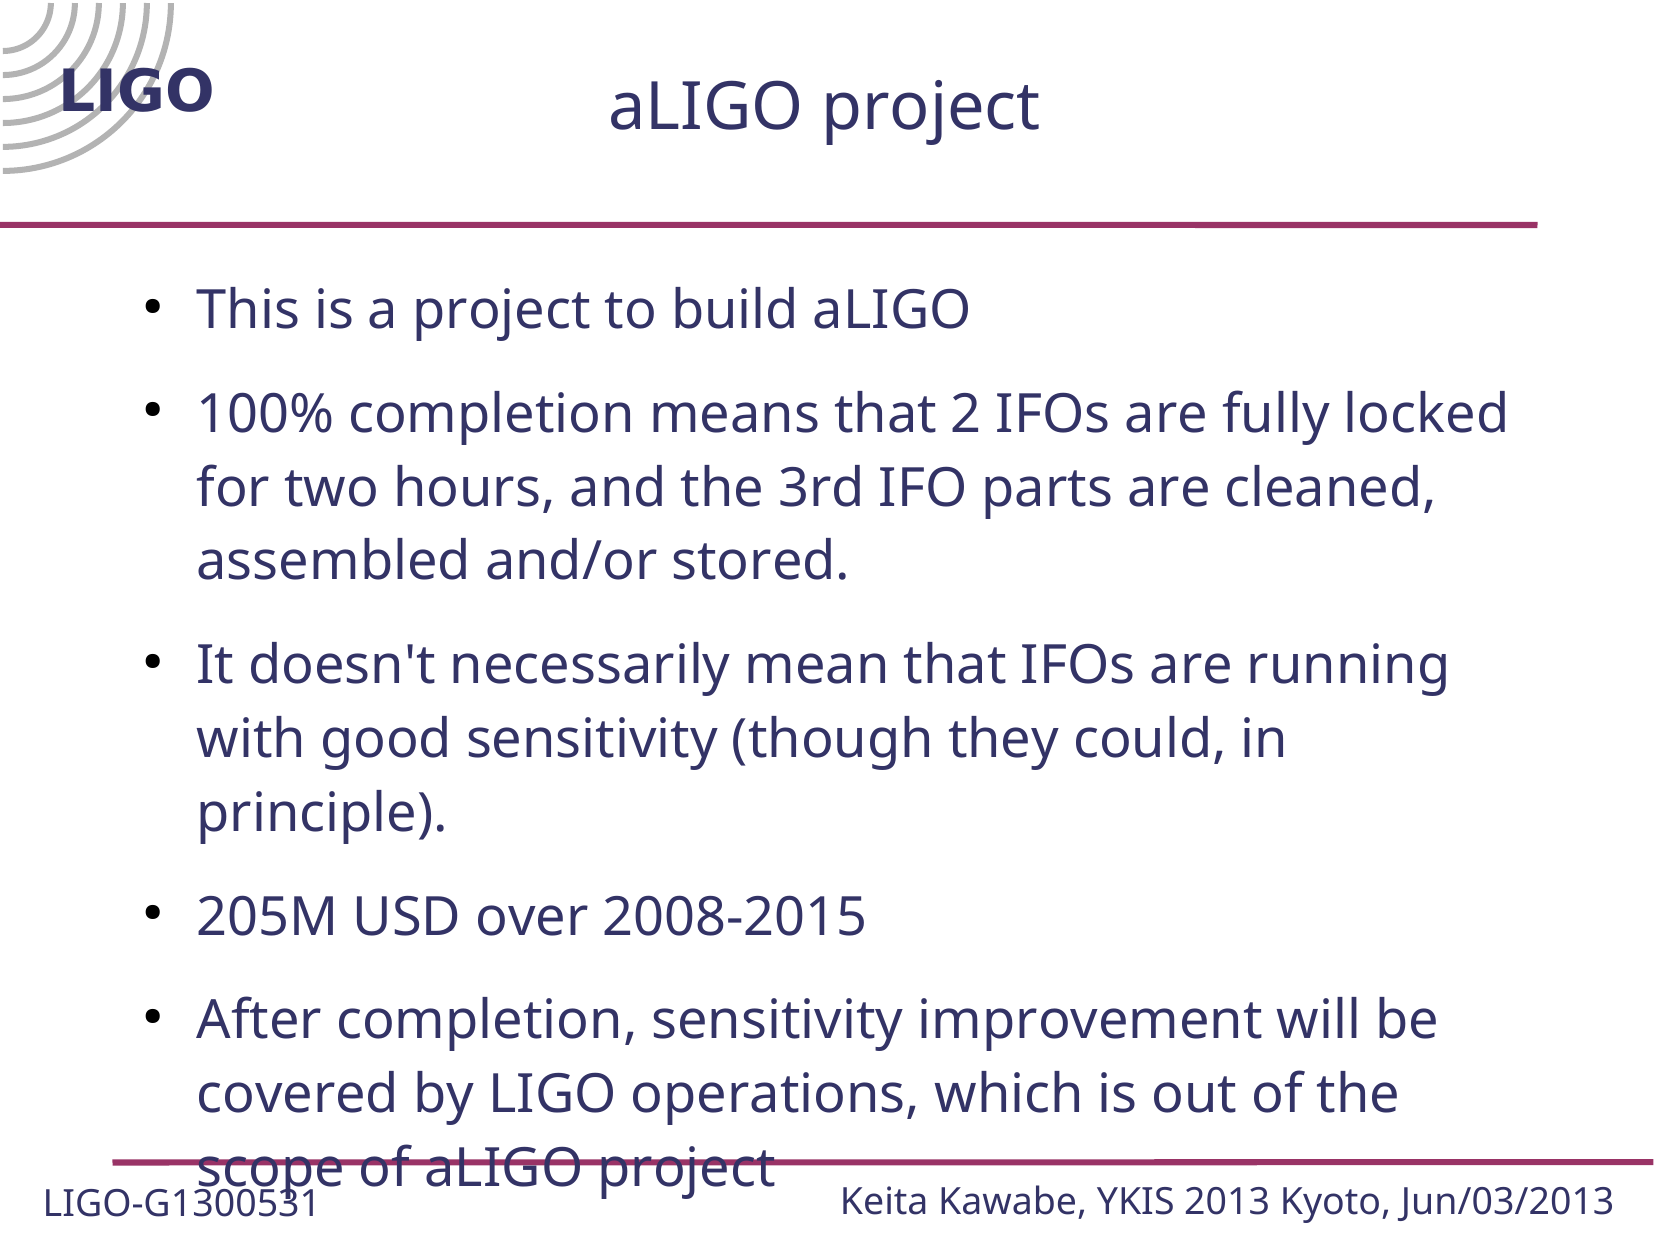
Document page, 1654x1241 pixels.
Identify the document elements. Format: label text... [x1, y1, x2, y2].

title aLIGO project [187, 0, 1463, 208]
list This is a project to build aLIGO 100% completion means that 2 IFOs are fully locked for two hours, and the 3rd IFO parts are cleaned, assembled and/or stored. It doesn't necessarily mean that IFOs are running with good sensitivity (though they could, in principle). 205M USD over 2008-2015 After completion, sensitivity improvement will be covered by LIGO operations, which is out of the scope of aLIGO project [125, 270, 1538, 1094]
